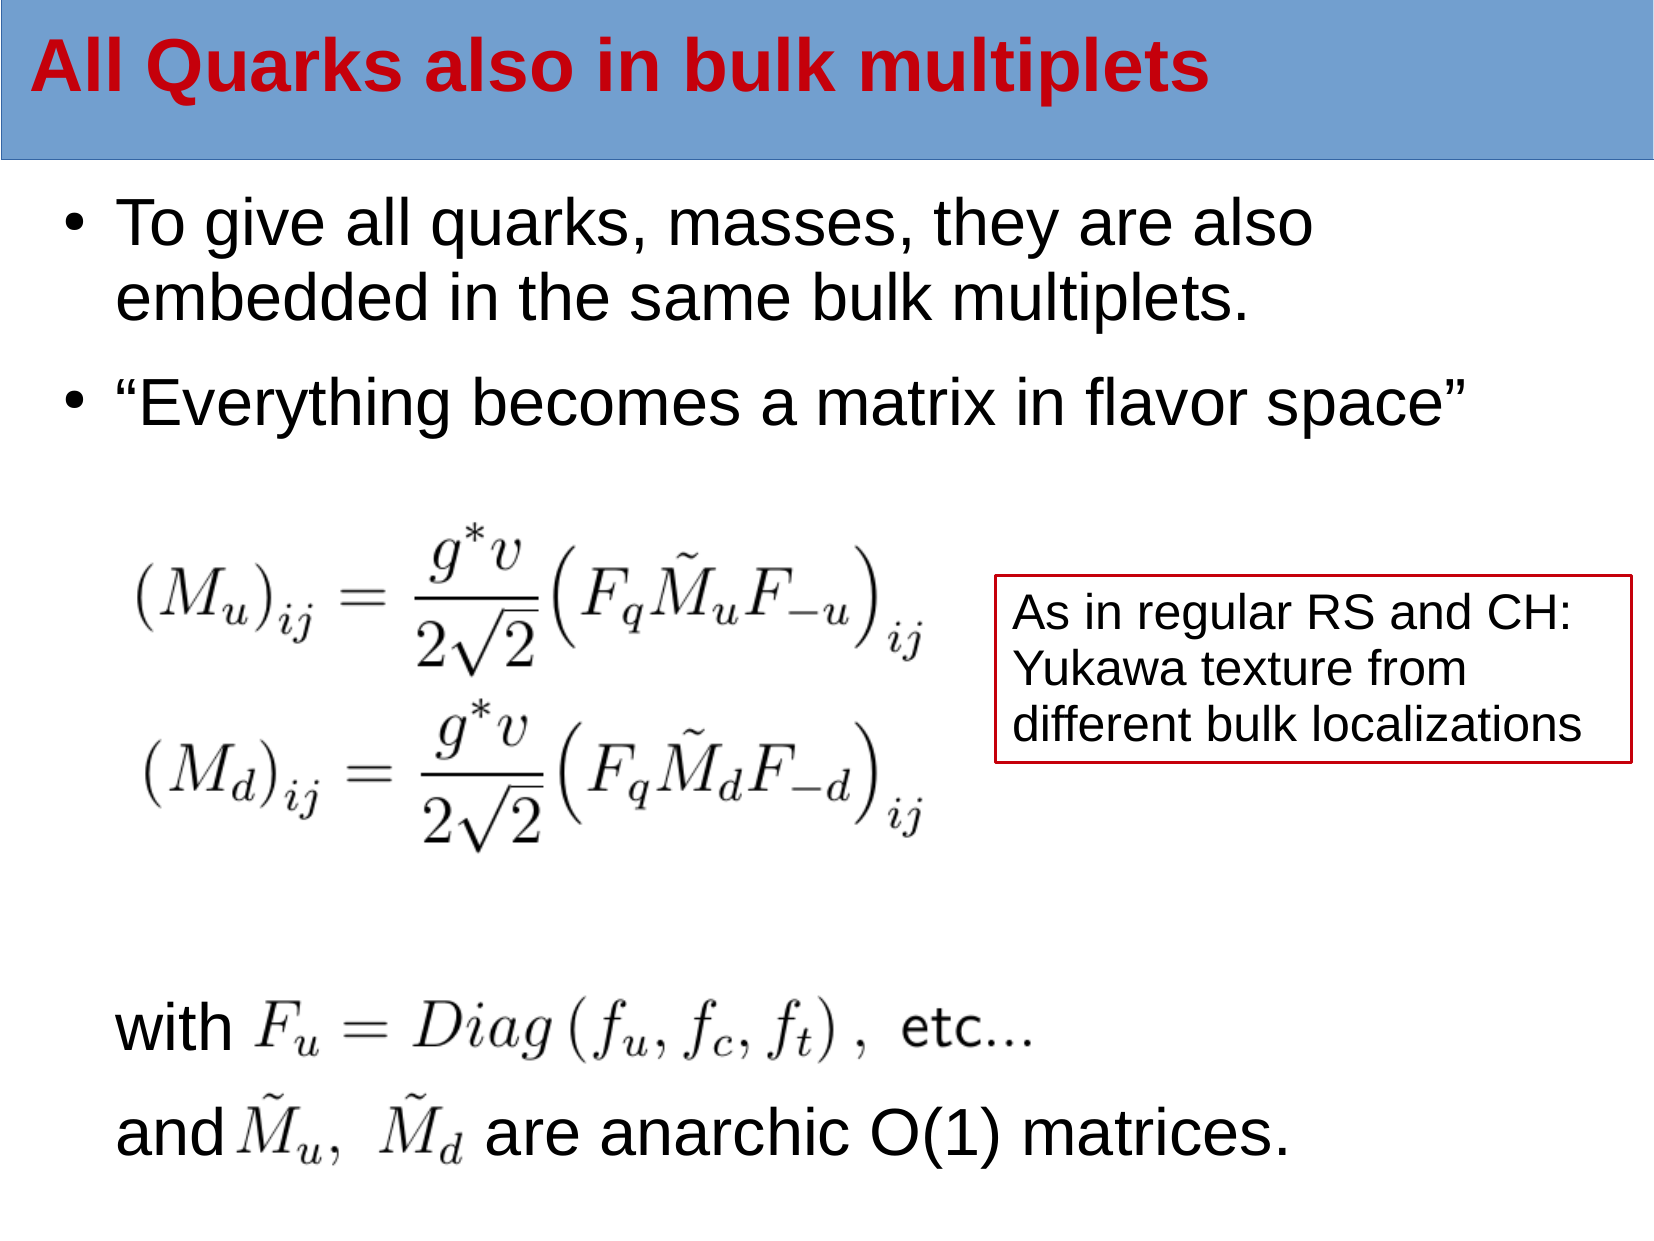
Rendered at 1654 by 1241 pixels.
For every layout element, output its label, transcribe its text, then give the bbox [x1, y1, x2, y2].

picture [223, 1083, 475, 1183]
list To give all quarks, masses, they are also embedded in the same bulk multiplets. “Everything becomes a matrix in flavor space” with and are anarchic O(1) matrices. [45, 185, 1591, 1146]
text_box [1, 0, 1654, 160]
text_box As in regular RS and CH: Yukawa texture from different bulk localizations [995, 575, 1632, 763]
picture [107, 508, 945, 867]
picture [250, 988, 1048, 1075]
title All Quarks also in bulk multiplets [0, 2, 1291, 130]
